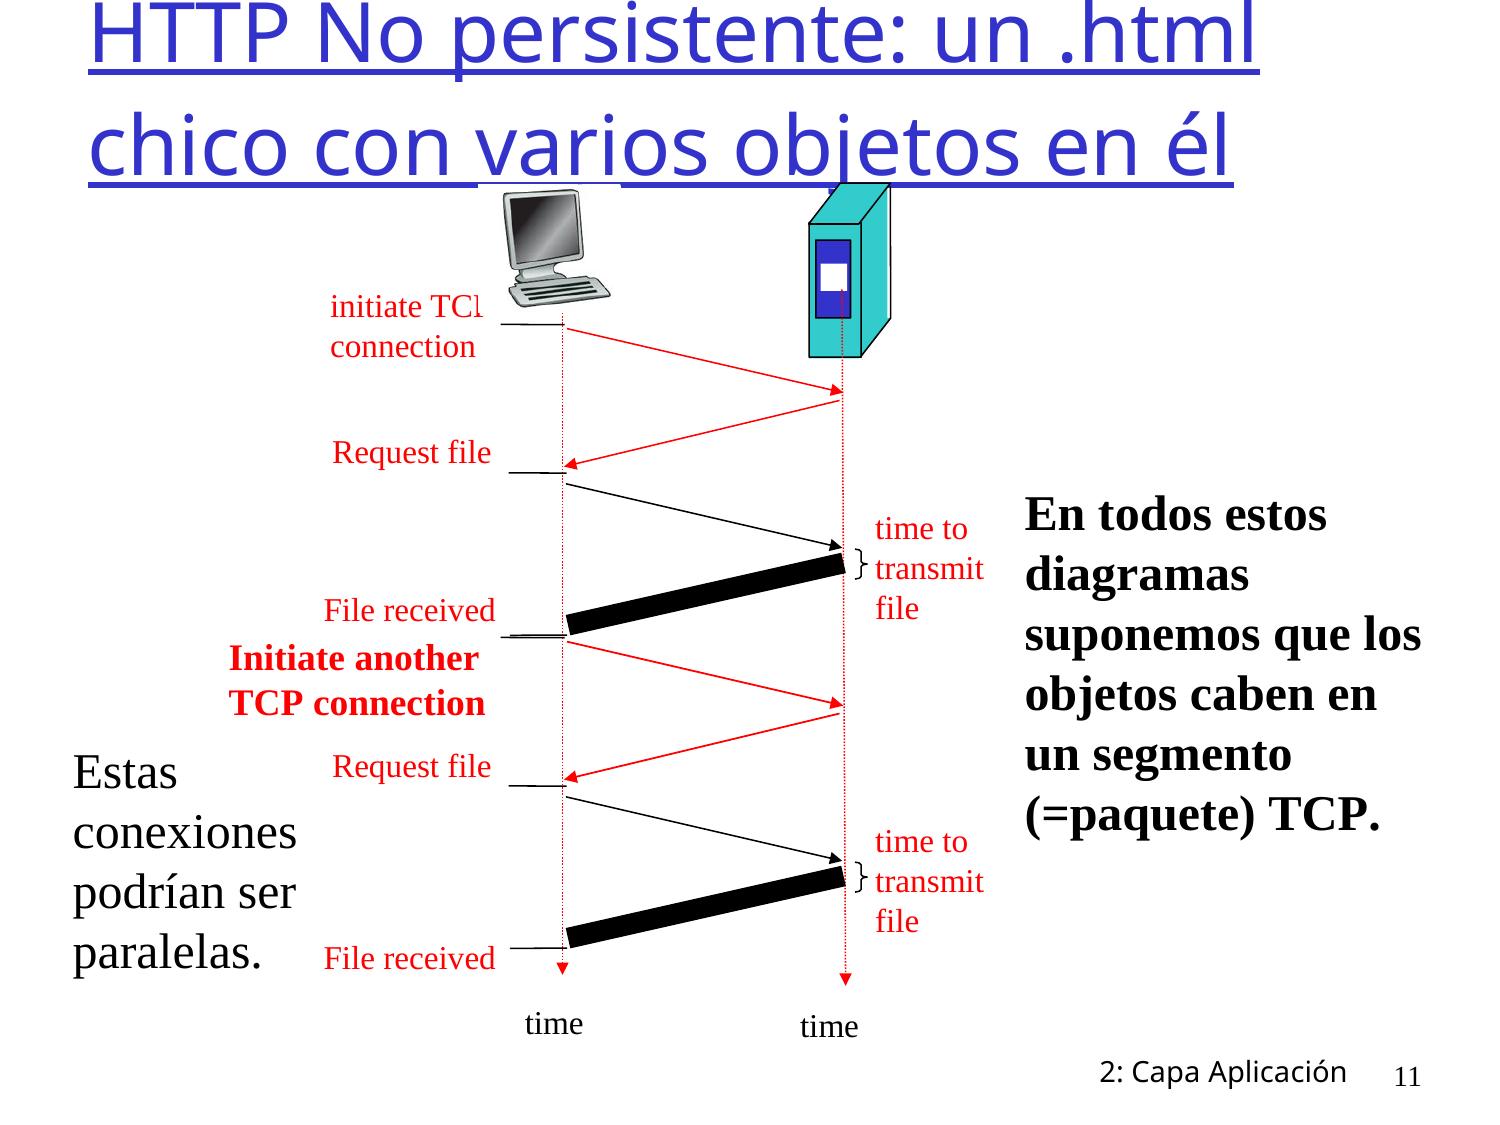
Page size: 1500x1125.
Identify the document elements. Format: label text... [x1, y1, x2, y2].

text_box Request file [375, 736, 508, 792]
text_box initiate TCP connection [315, 276, 507, 373]
text_box time [509, 993, 599, 1050]
text_box [808, 183, 891, 359]
text_box time to transmit file [860, 498, 1008, 635]
text_box File received [375, 928, 512, 984]
text_box time to transmit file [860, 811, 1008, 948]
title HTTP No persistente: un .html chico con varios objetos en él [87, 0, 1463, 184]
text_box time [785, 996, 875, 1053]
text_box En todos estos diagramas suponemos que los objetos caben en un segmento (=paquete) TCP. [1009, 473, 1459, 849]
text_box Estas conexiones podrían ser paralelas. [57, 731, 375, 987]
picture [478, 184, 621, 313]
text_box Initiate another TCP connection [213, 625, 505, 731]
text_box Request file [317, 423, 508, 479]
text_box File received [308, 580, 512, 636]
